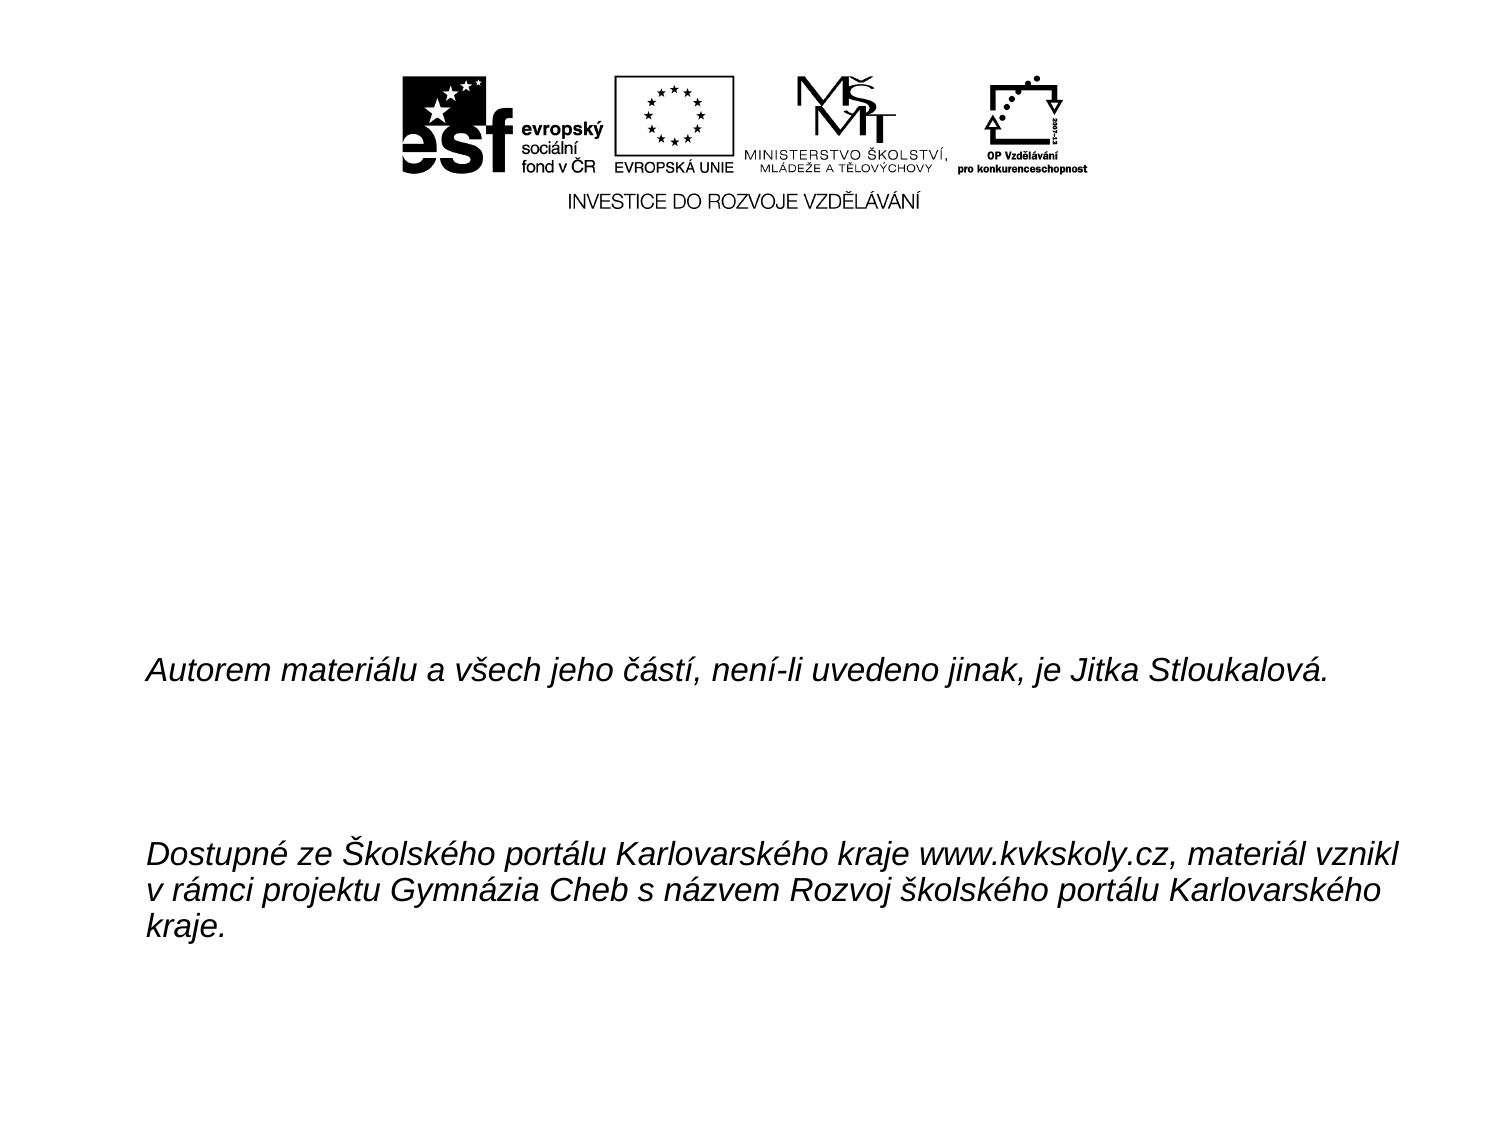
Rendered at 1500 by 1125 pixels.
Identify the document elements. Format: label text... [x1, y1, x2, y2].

picture [366, 45, 1134, 233]
list Autorem materiálu a všech jeho částí, není-li uvedeno jinak, je Jitka Stloukalová. Dostupné ze Školského portálu Karlovarského kraje www.kvkskoly.cz, materiál vznikl v rámci projektu Gymnázia Cheb s názvem Rozvoj školského portálu Karlovarského kraje. [75, 262, 1426, 1006]
